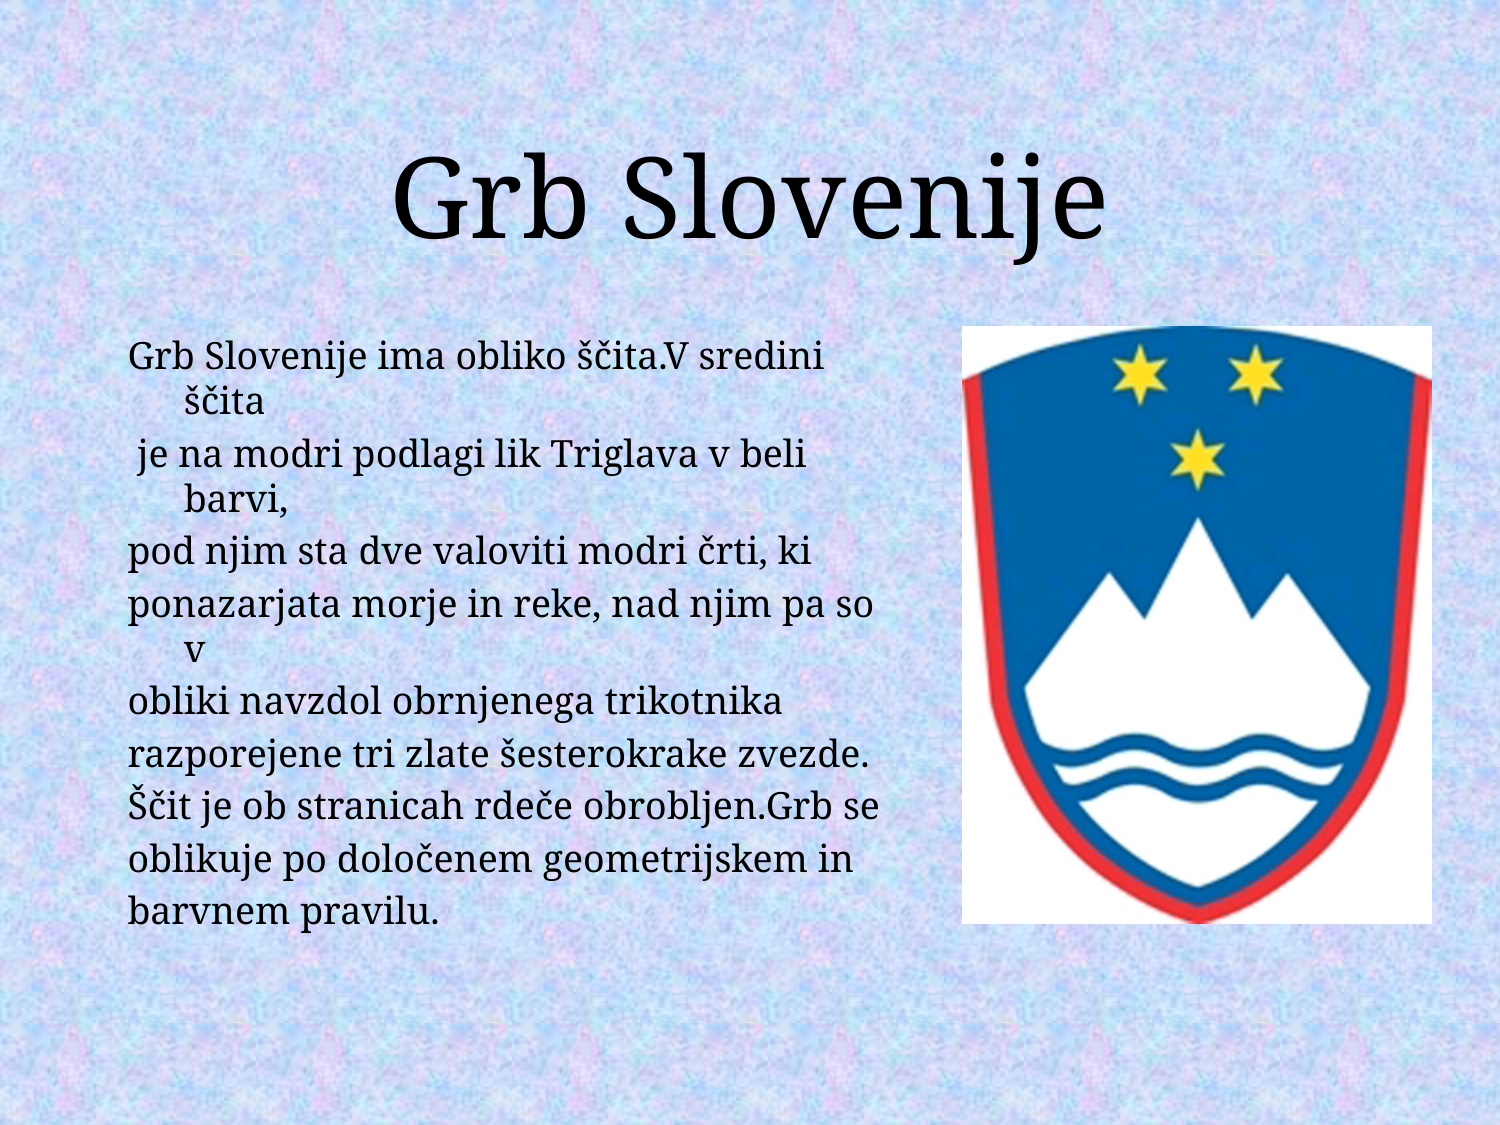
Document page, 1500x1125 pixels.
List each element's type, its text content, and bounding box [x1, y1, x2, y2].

list Grb Slovenije ima obliko ščita.V sredini ščita je na modri podlagi lik Triglava v beli barvi, pod njim sta dve valoviti modri črti, ki ponazarjata morje in reke, nad njim pa so v obliki navzdol obrnjenega trikotnika razporejene tri zlate šesterokrake zvezde. Ščit je ob stranicah rdeče obrobljen.Grb se oblikuje po določenem geometrijskem in barvnem pravilu. [112, 324, 904, 1000]
picture [0, 0, 1500, 1125]
title Grb Slovenije [112, 99, 1388, 288]
